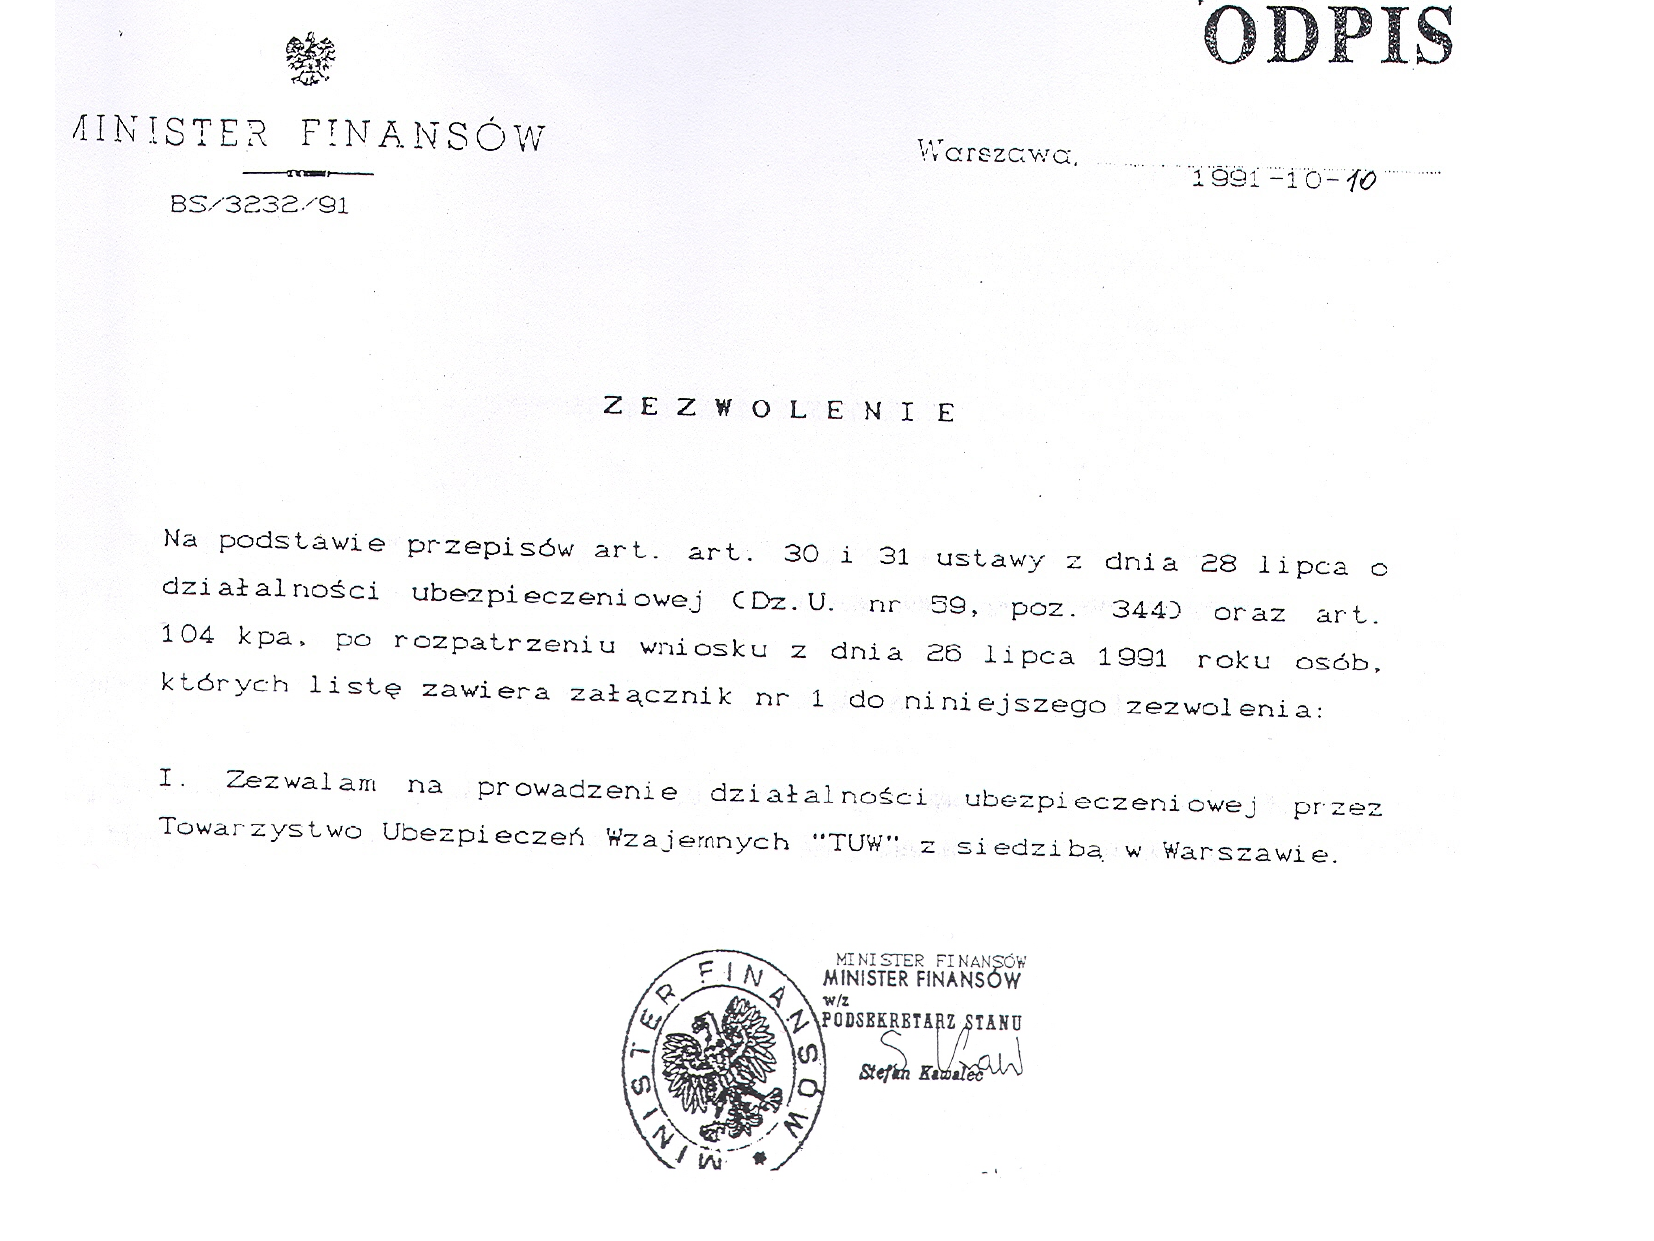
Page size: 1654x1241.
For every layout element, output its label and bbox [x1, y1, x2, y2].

chart [55, 0, 1461, 869]
chart [606, 923, 1061, 1192]
